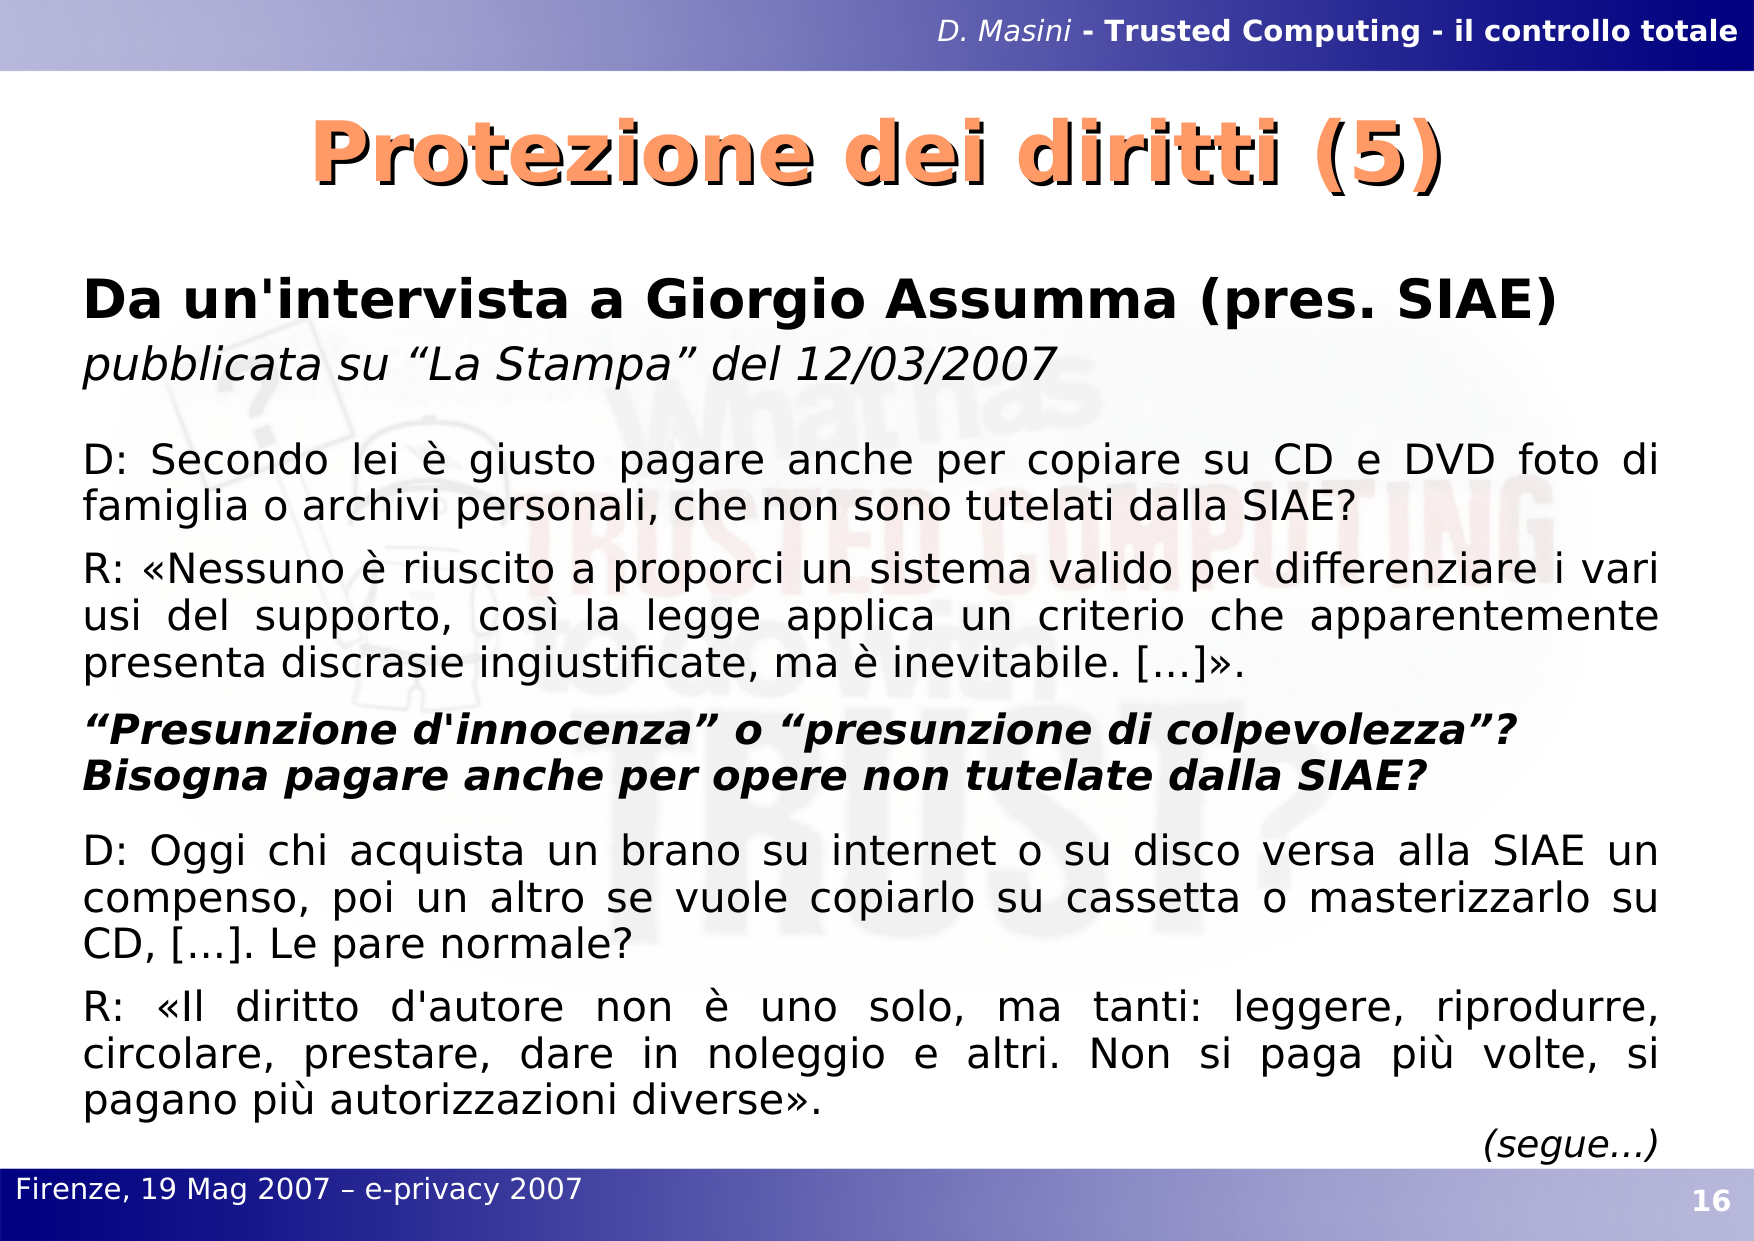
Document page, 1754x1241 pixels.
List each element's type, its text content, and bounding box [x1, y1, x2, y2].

list Da un'intervista a Giorgio Assumma (pres. SIAE) pubblicata su “La Stampa” del 12/03/2007 D: Secondo lei è giusto pagare anche per copiare su CD e DVD foto di famiglia o archivi personali, che non sono tutelati dalla SIAE? R: «Nessuno è riuscito a proporci un sistema valido per differenziare i vari usi del supporto, così la legge applica un criterio che apparentemente presenta discrasie ingiustificate, ma è inevitabile. [...]». “Presunzione d'innocenza” o “presunzione di colpevolezza”? Bisogna pagare anche per opere non tutelate dalla SIAE? D: Oggi chi acquista un brano su internet o su disco versa alla SIAE un compenso, poi un altro se vuole copiarlo su cassetta o masterizzarlo su CD, [...]. Le pare normale? R: «Il diritto d'autore non è uno solo, ma tanti: leggere, riprodurre, circolare, prestare, dare in noleggio e altri. Non si paga più volte, si pagano più autorizzazioni diverse». (segue...) [82, 270, 1661, 1169]
title Protezione dei diritti (5) [87, 49, 1667, 257]
picture [0, 0, 1754, 1241]
